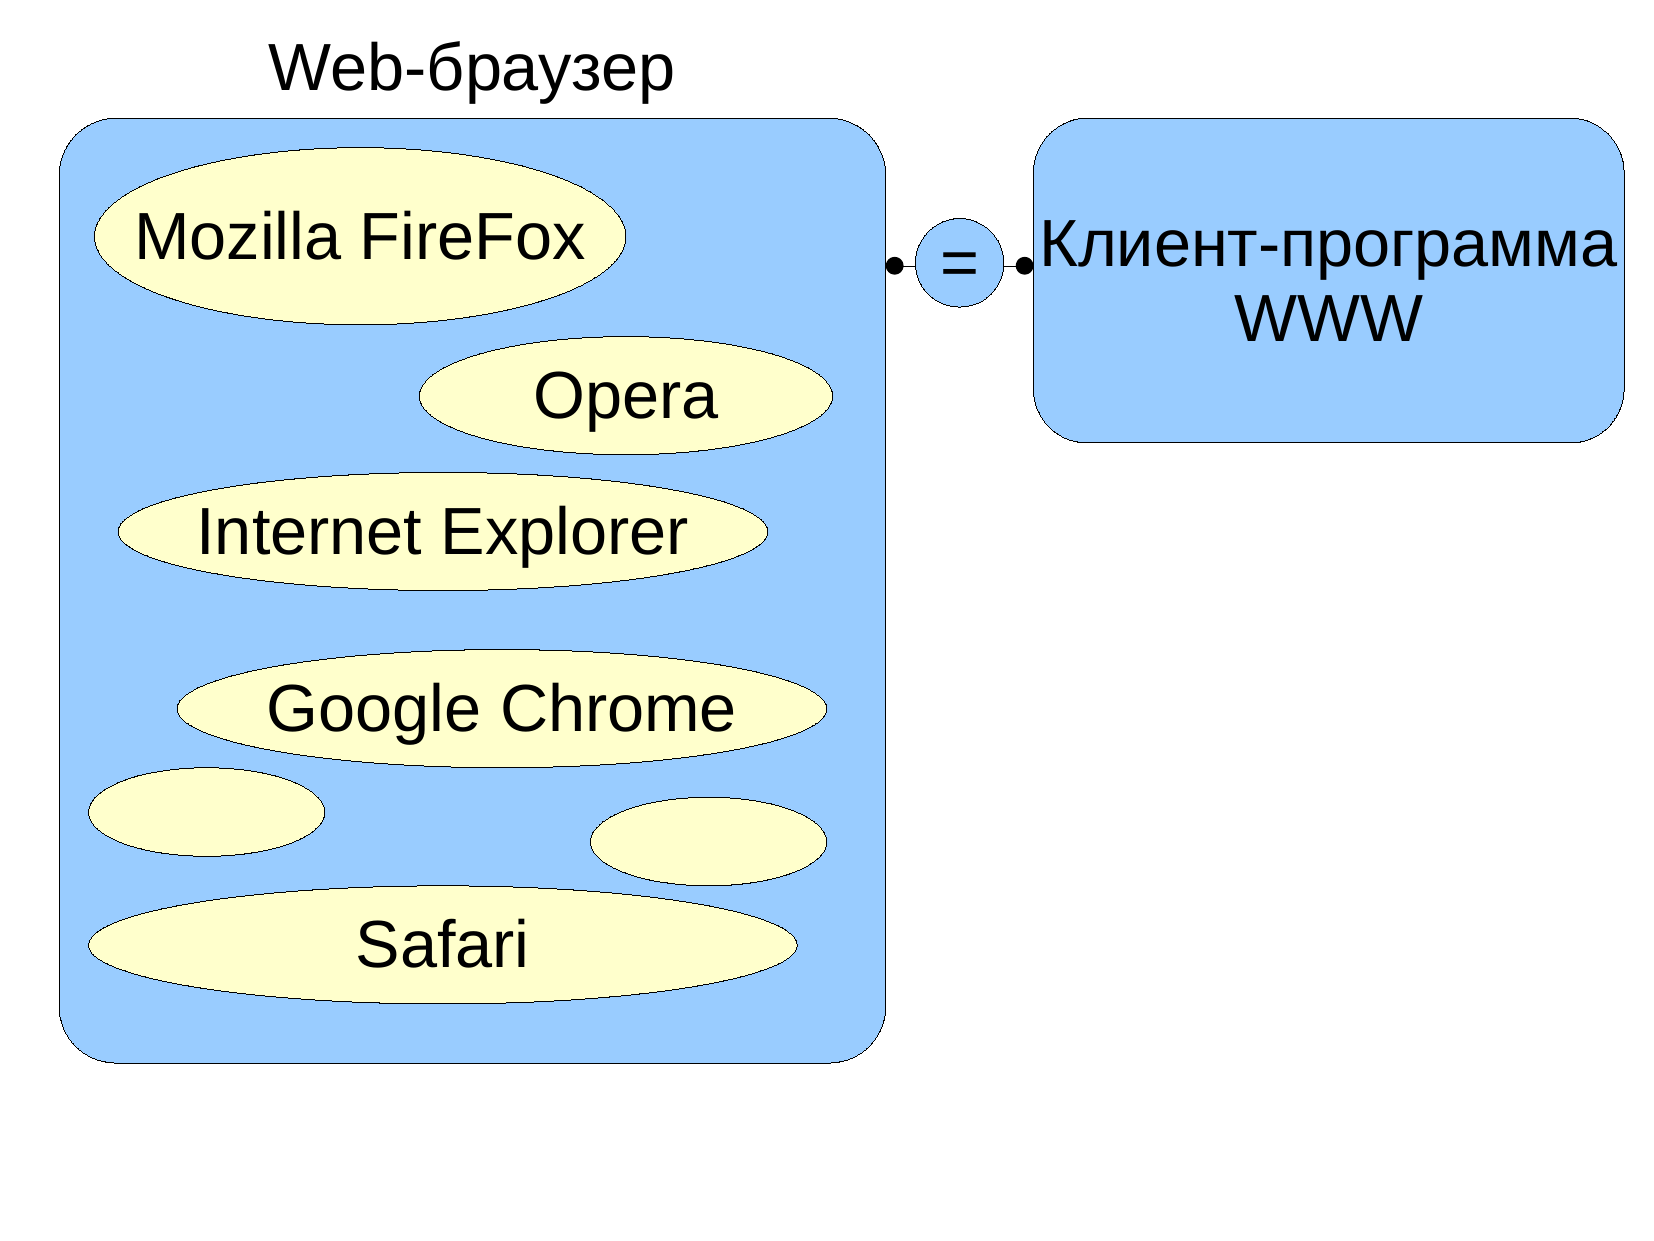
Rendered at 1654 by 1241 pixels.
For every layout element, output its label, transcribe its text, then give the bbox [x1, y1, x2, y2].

text_box Opera [419, 336, 833, 455]
text_box Web-браузер [59, 118, 886, 1064]
text_box Клиент-программа WWW [1033, 118, 1625, 443]
text_box = [915, 218, 1004, 308]
text_box Safari [88, 885, 798, 1004]
text_box Google Chrome [177, 649, 827, 768]
text_box [88, 767, 325, 857]
text_box Mozilla FireFox [94, 147, 626, 325]
text_box [590, 797, 827, 886]
text_box Internet Explorer [118, 472, 768, 591]
